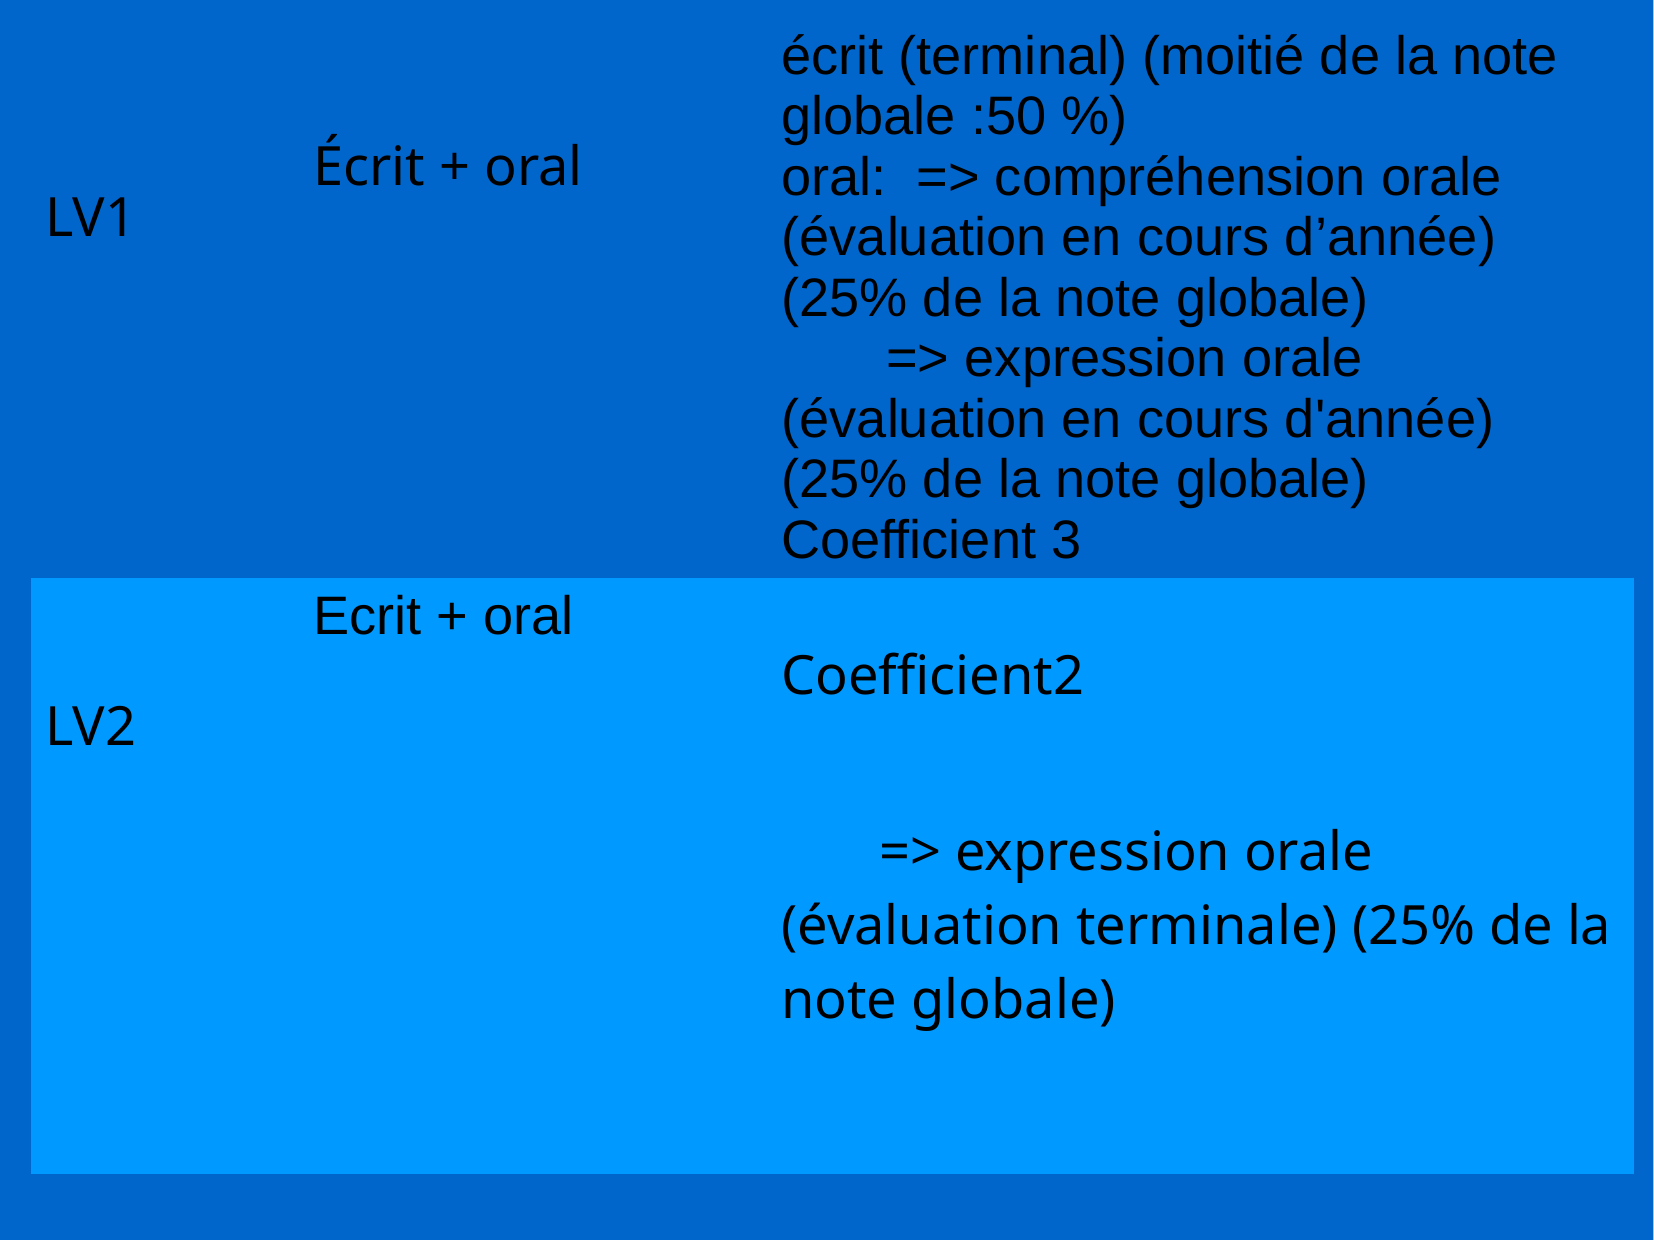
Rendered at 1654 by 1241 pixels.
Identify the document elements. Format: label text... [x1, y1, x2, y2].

table_cell LV2 [31, 578, 299, 1174]
table_cell Ecrit + oral [299, 578, 766, 1174]
table_header Écrit + oral [299, 18, 766, 578]
table_header LV1 [31, 18, 299, 578]
table_cell Coefficient2 => expression orale (évaluation terminale) (25% de la note globale) [766, 578, 1634, 1174]
table_header écrit (terminal) (moitié de la note globale :50 %) oral: => compréhension orale (évaluation en cours d’année) (25% de la note globale) => expression orale (évaluation en cours d'année) (25% de la note globale) Coefficient 3 [766, 18, 1634, 578]
